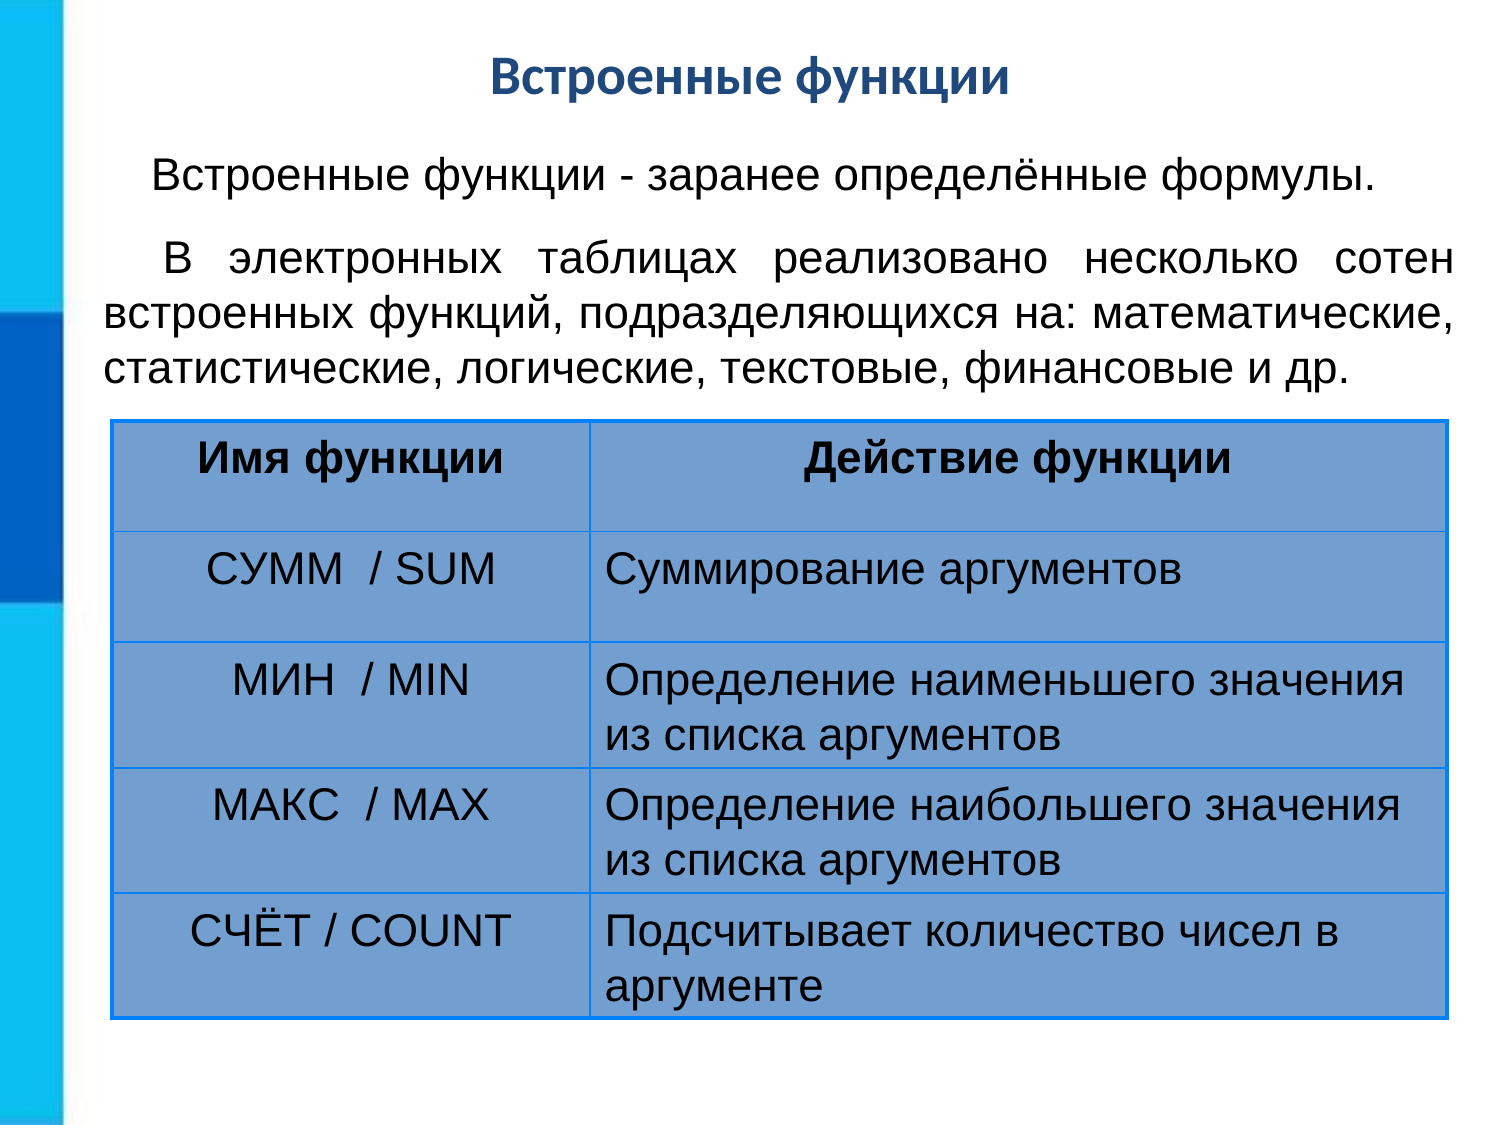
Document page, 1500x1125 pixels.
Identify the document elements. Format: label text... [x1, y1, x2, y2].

table_cell Подсчитывает количество чисел в аргументе [591, 894, 1445, 1016]
table_cell МАКС / MAX [114, 769, 589, 892]
text_box В электронных таблицах реализовано несколько сотен встроенных функций, подразделяющихся на: математические, статистические, логические, текстовые, финансовые и др. [88, 220, 1471, 401]
table_cell СУММ / SUM [114, 532, 589, 641]
text_box Встроенные функции [88, 31, 1425, 114]
table_cell СЧЁТ / COUNT [114, 894, 589, 1016]
table_cell МИН / MIN [114, 643, 589, 767]
table_header Действие функции [591, 423, 1445, 531]
table_header Имя функции [114, 423, 589, 531]
table_cell Определение наибольшего значения из списка аргументов [591, 769, 1445, 892]
table_cell Определение наименьшего значения из списка аргументов [591, 643, 1445, 767]
picture [0, 0, 1500, 1125]
text_box Встроенные функции - заранее определённые формулы. [76, 137, 1447, 208]
table_cell Суммирование аргументов [591, 532, 1445, 641]
